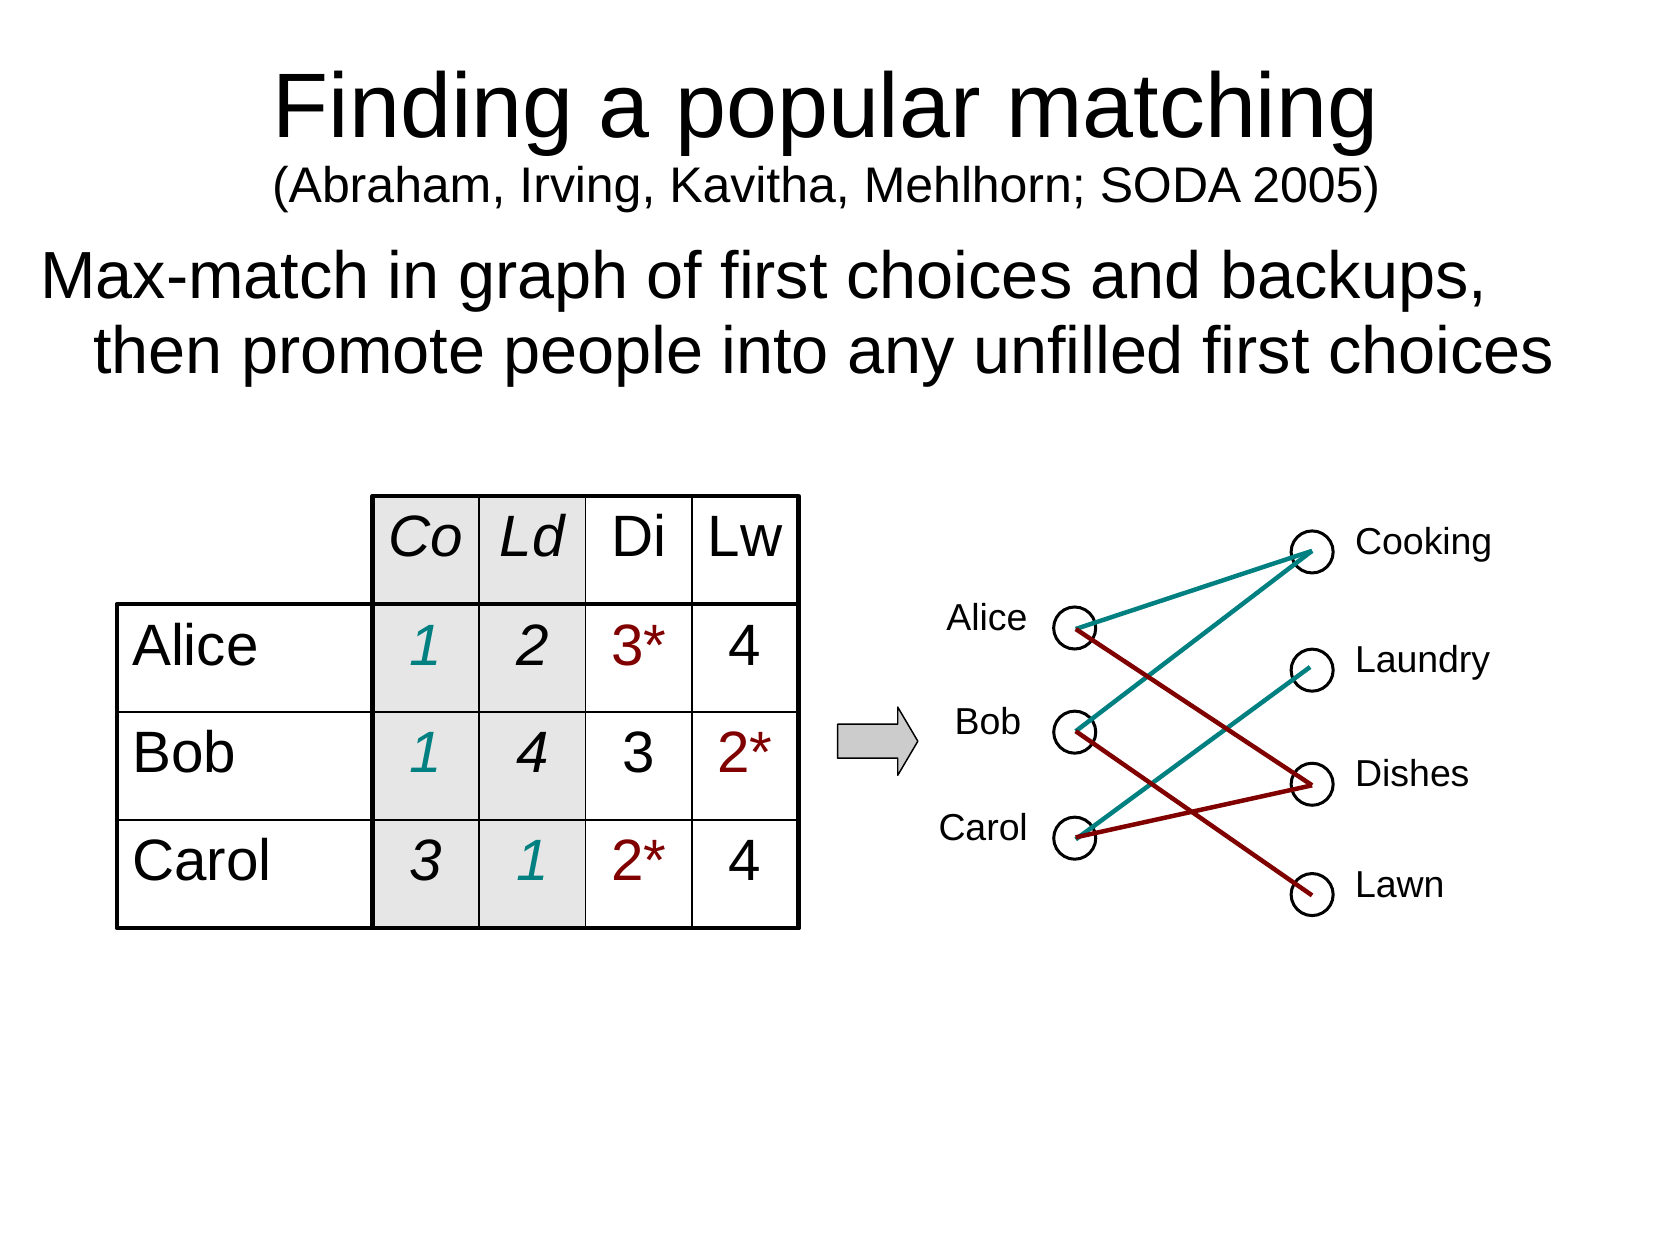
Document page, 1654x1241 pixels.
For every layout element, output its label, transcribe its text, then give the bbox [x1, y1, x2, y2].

text_box Carol [119, 820, 370, 926]
text_box Carol [921, 797, 1053, 873]
text_box 4 [691, 606, 796, 711]
text_box 3 [585, 712, 691, 819]
text_box Alice [119, 606, 370, 711]
text_box 1 [478, 820, 585, 926]
text_box 1 [375, 606, 478, 711]
text_box Di [585, 498, 691, 602]
text_box Alice [929, 586, 1053, 663]
text_box 2* [585, 820, 691, 926]
text_box 2* [691, 712, 796, 819]
text_box Co [375, 498, 478, 602]
text_box 3 [375, 820, 478, 926]
text_box 3* [585, 606, 691, 711]
text_box [837, 707, 918, 776]
text_box Cooking [1338, 510, 1525, 586]
text_box Bob [937, 691, 1053, 767]
list Max-match in graph of first choices and backups, then promote people into any unfilled first choices [22, 238, 1631, 1226]
text_box Bob [119, 712, 370, 819]
text_box Laundry [1338, 629, 1525, 705]
text_box 4 [691, 820, 796, 926]
text_box Lawn [1338, 853, 1525, 929]
text_box Dishes [1338, 743, 1525, 819]
text_box 4 [478, 712, 585, 819]
text_box 1 [375, 712, 478, 819]
text_box 2 [478, 606, 585, 711]
text_box Lw [691, 498, 796, 602]
title Finding a popular matching (Abraham, Irving, Kavitha, Mehlhorn; SODA 2005) [0, 0, 1654, 279]
text_box Ld [478, 498, 585, 602]
